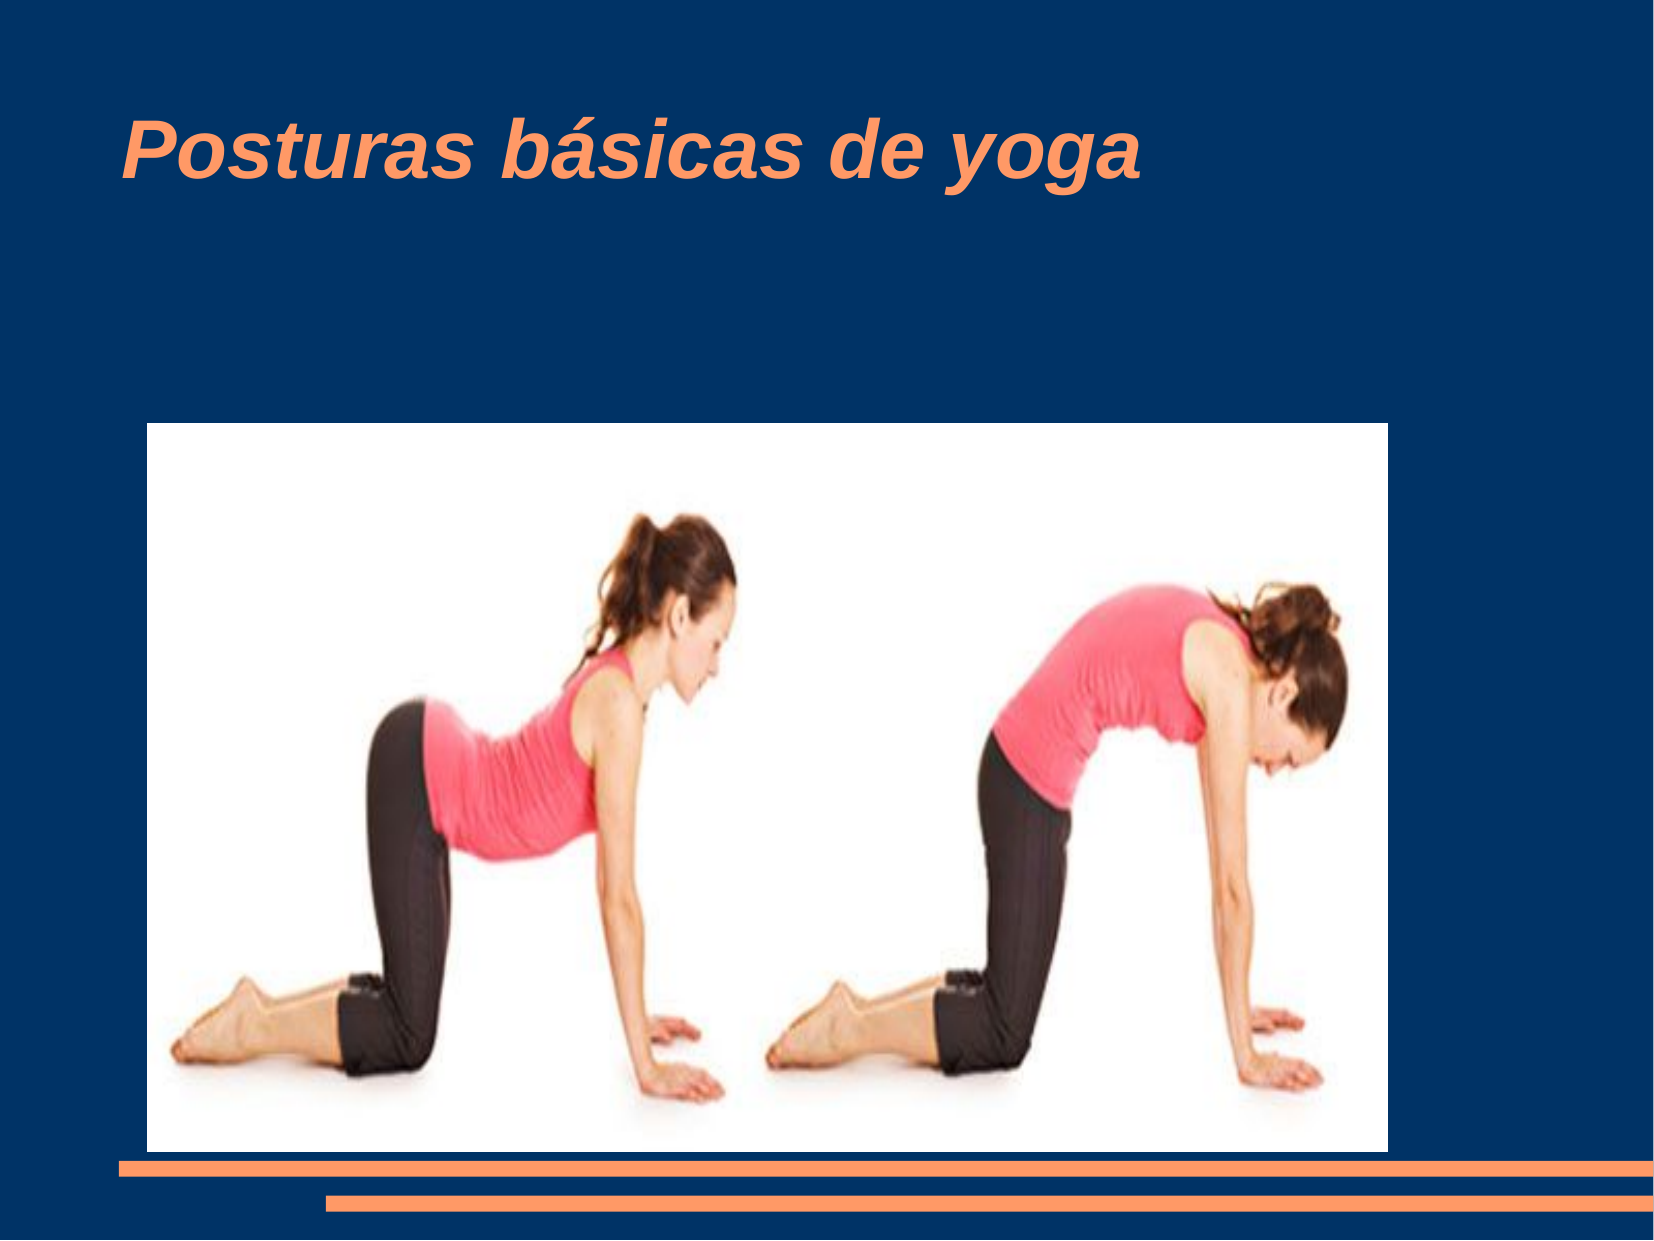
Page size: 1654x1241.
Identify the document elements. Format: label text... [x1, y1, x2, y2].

picture [147, 423, 1388, 1152]
title Posturas básicas de yoga [121, 46, 1534, 254]
